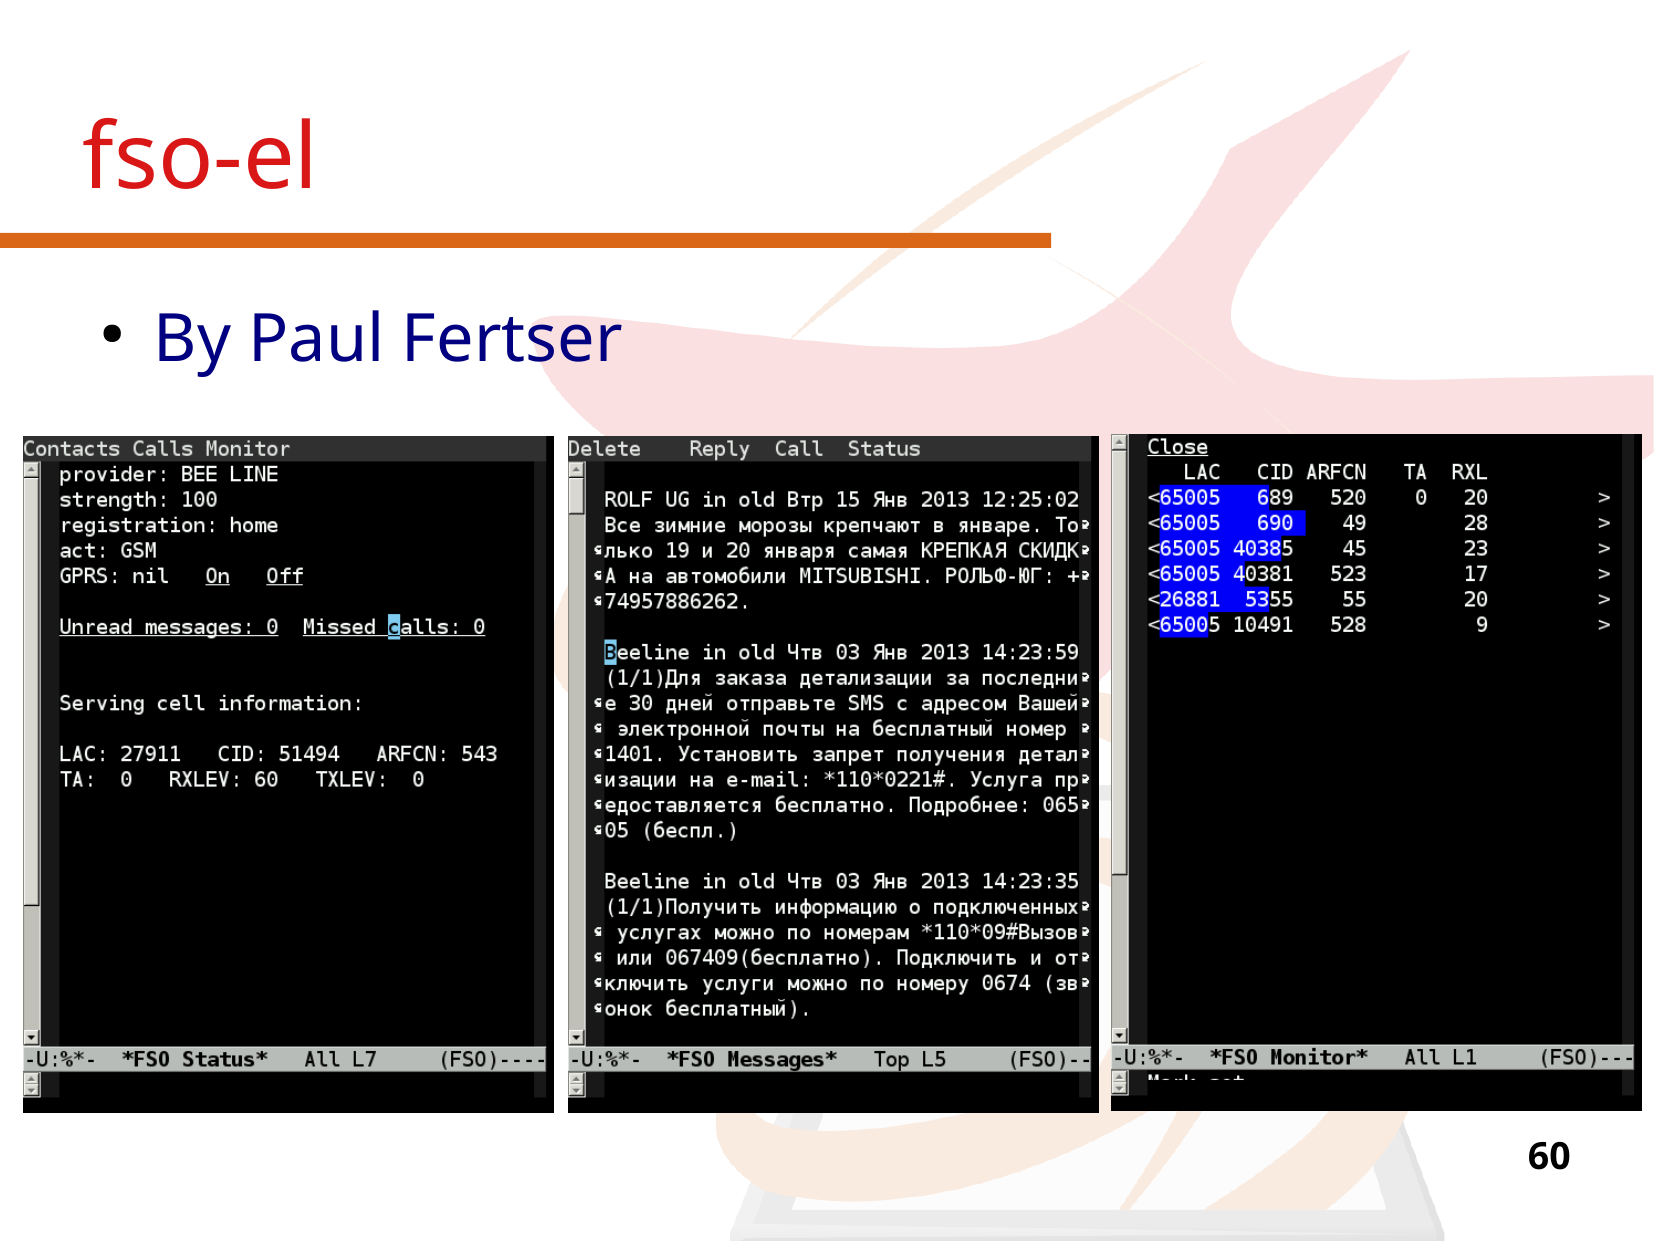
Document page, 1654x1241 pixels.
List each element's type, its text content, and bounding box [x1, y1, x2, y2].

picture [23, 49, 1654, 1241]
list By Paul Fertser [82, 290, 1571, 1075]
title fso-el [82, 49, 1571, 257]
